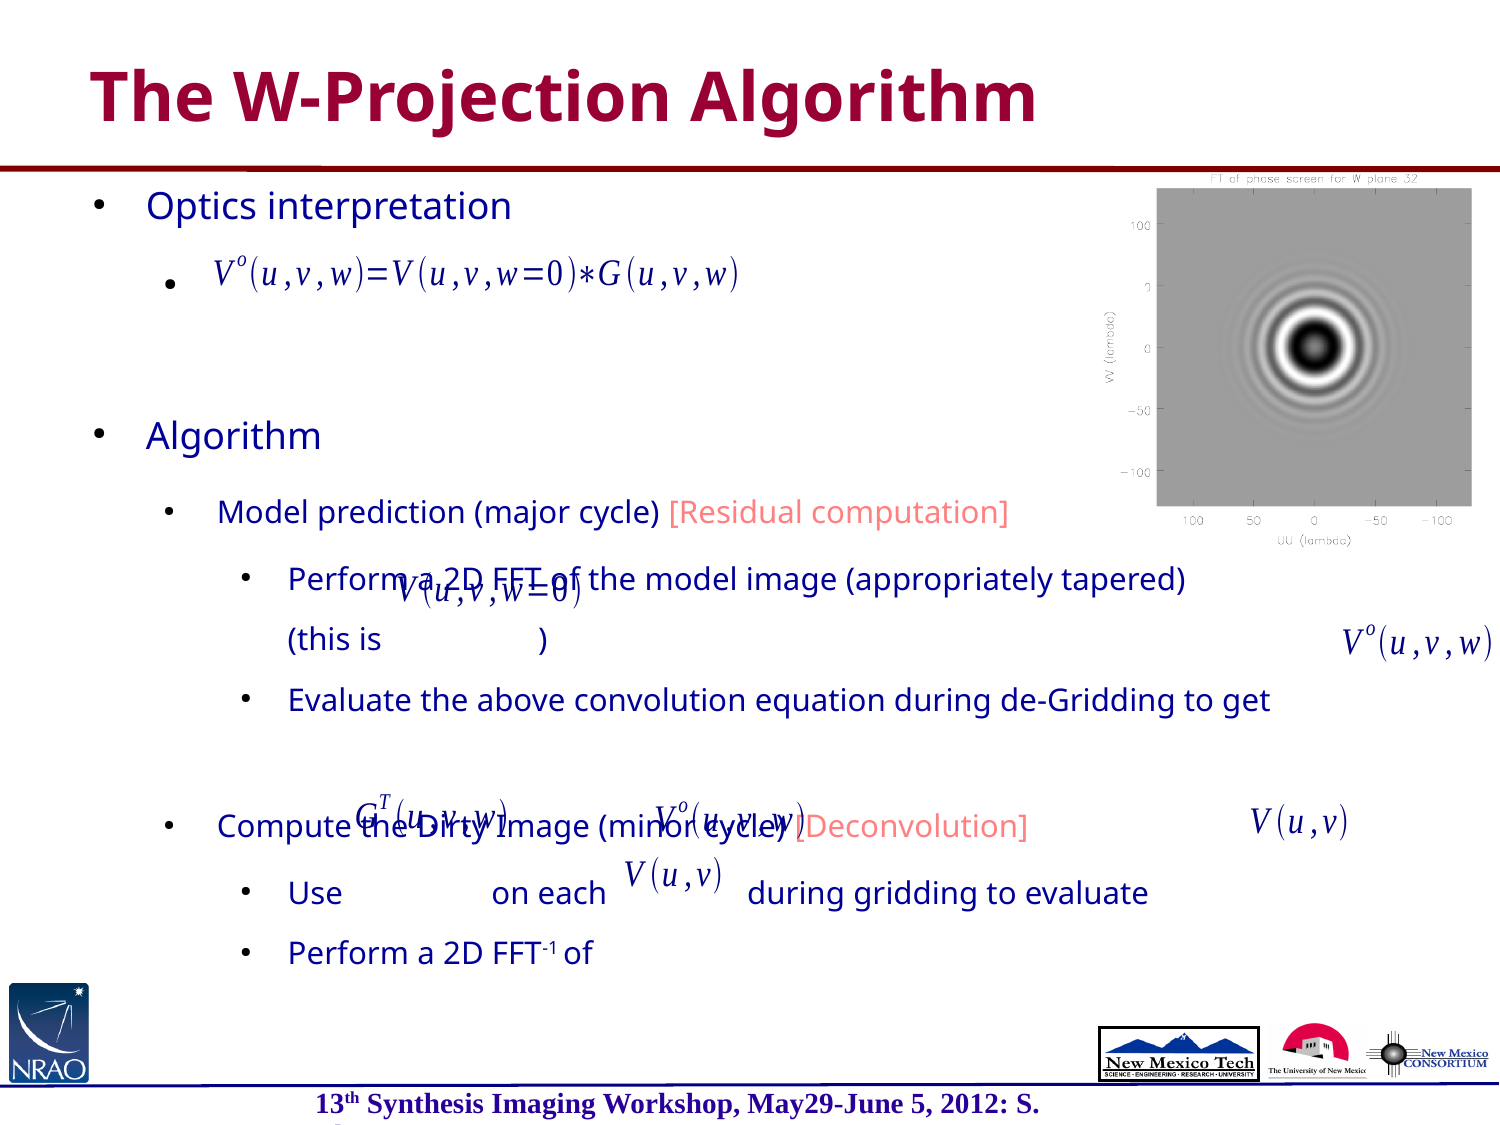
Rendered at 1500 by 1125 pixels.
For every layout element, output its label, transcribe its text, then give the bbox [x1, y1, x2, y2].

list Optics interpretation Algorithm Model prediction (major cycle) [Residual computation] Perform a 2D FFT of the model image (appropriately tapered) (this is ) Evaluate the above convolution equation during de-Gridding to get Compute the Dirty Image (minor cycle) [Deconvolution] Use on each during gridding to evaluate Perform a 2D FFT-1 of [75, 179, 1426, 1027]
picture [0, 172, 1500, 1084]
chart [1241, 791, 1358, 844]
chart [204, 240, 747, 296]
chart [615, 844, 731, 897]
chart [646, 786, 813, 842]
chart [387, 559, 590, 613]
picture [0, 665, 1500, 1125]
chart [1333, 609, 1500, 665]
picture [1101, 1029, 1257, 1079]
title The W-Projection Algorithm [75, 33, 1426, 157]
picture [0, 0, 1500, 166]
chart [346, 783, 517, 839]
